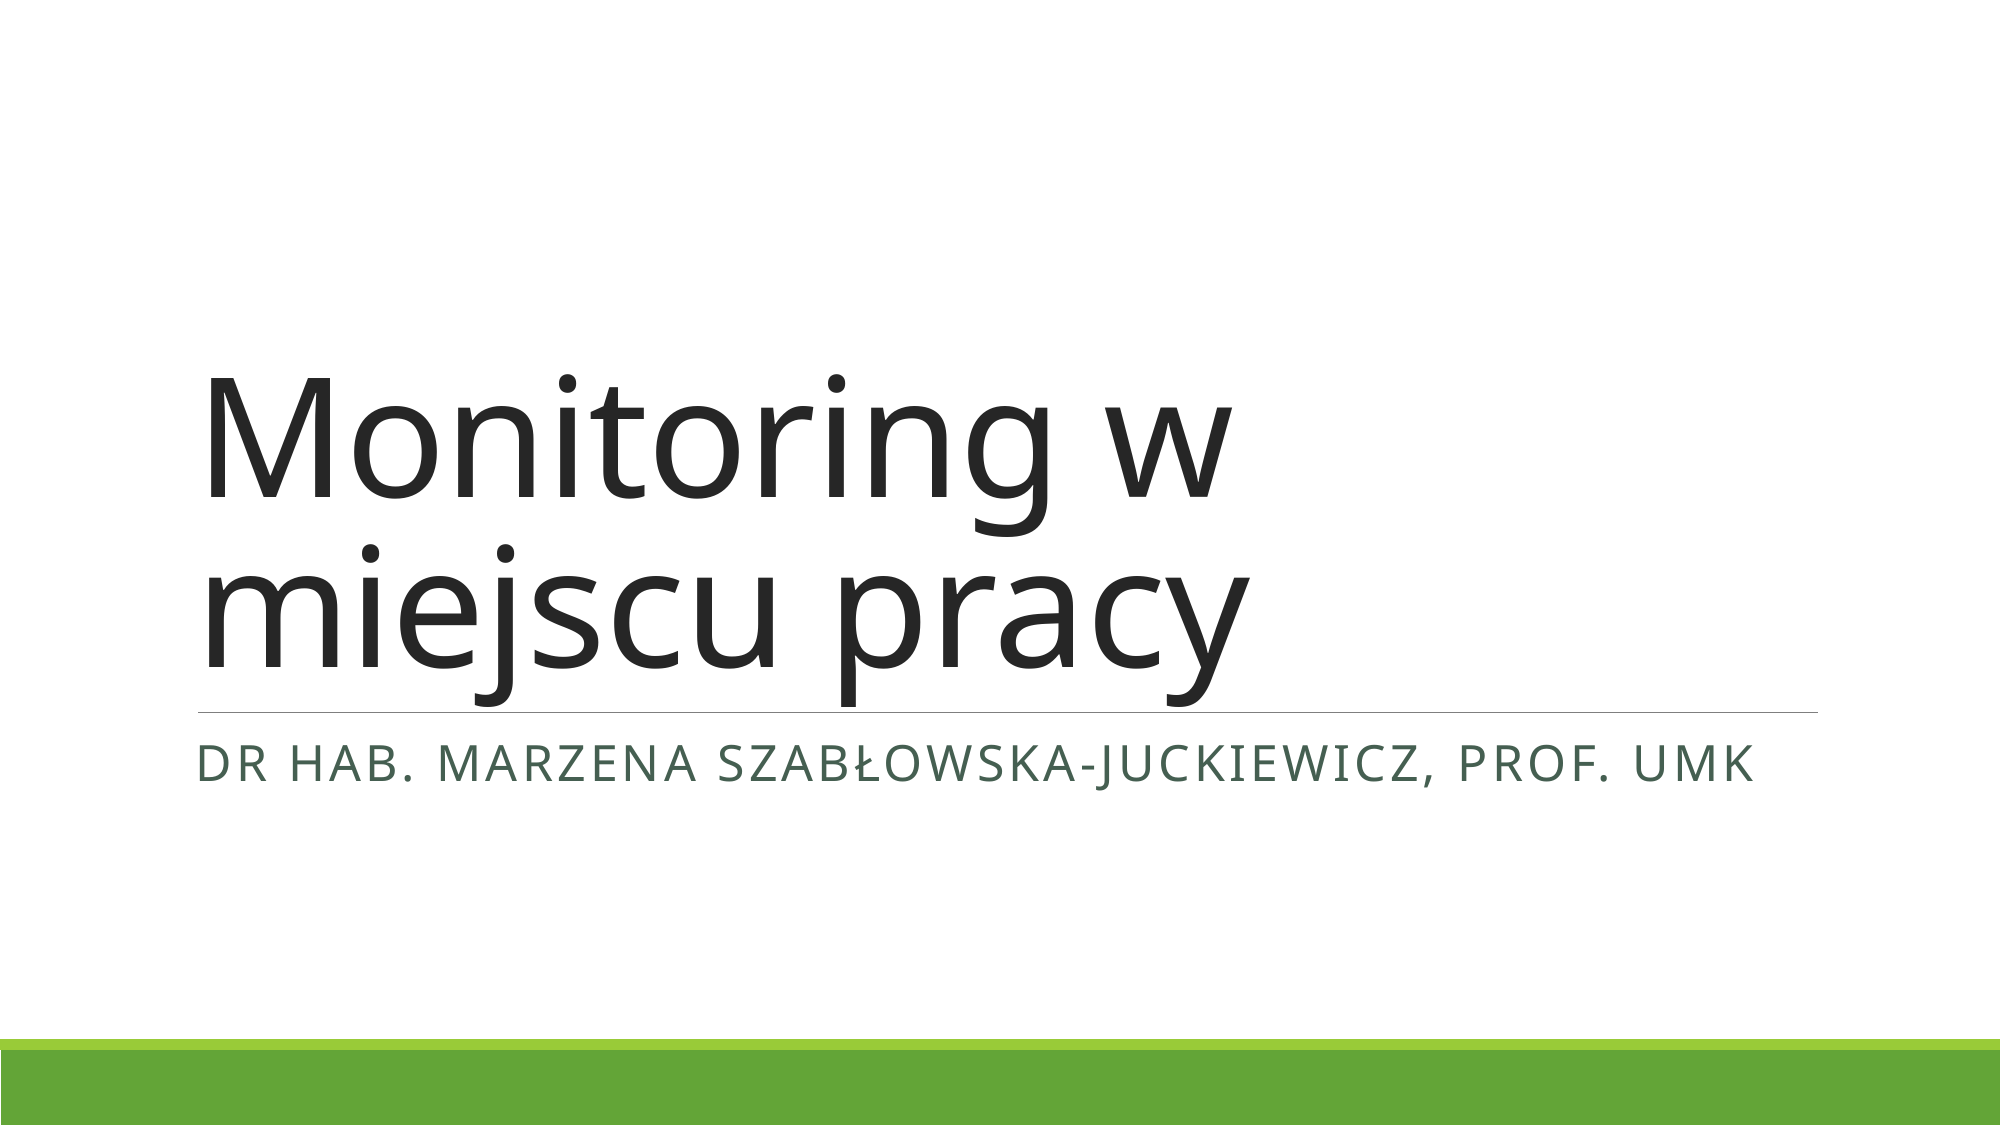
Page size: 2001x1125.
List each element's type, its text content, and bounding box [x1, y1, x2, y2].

title Monitoring w miejscu pracy [180, 124, 1831, 710]
subtitle Dr hab. Marzena szabłowska-juckiewicz, prof. umk [180, 730, 1831, 919]
